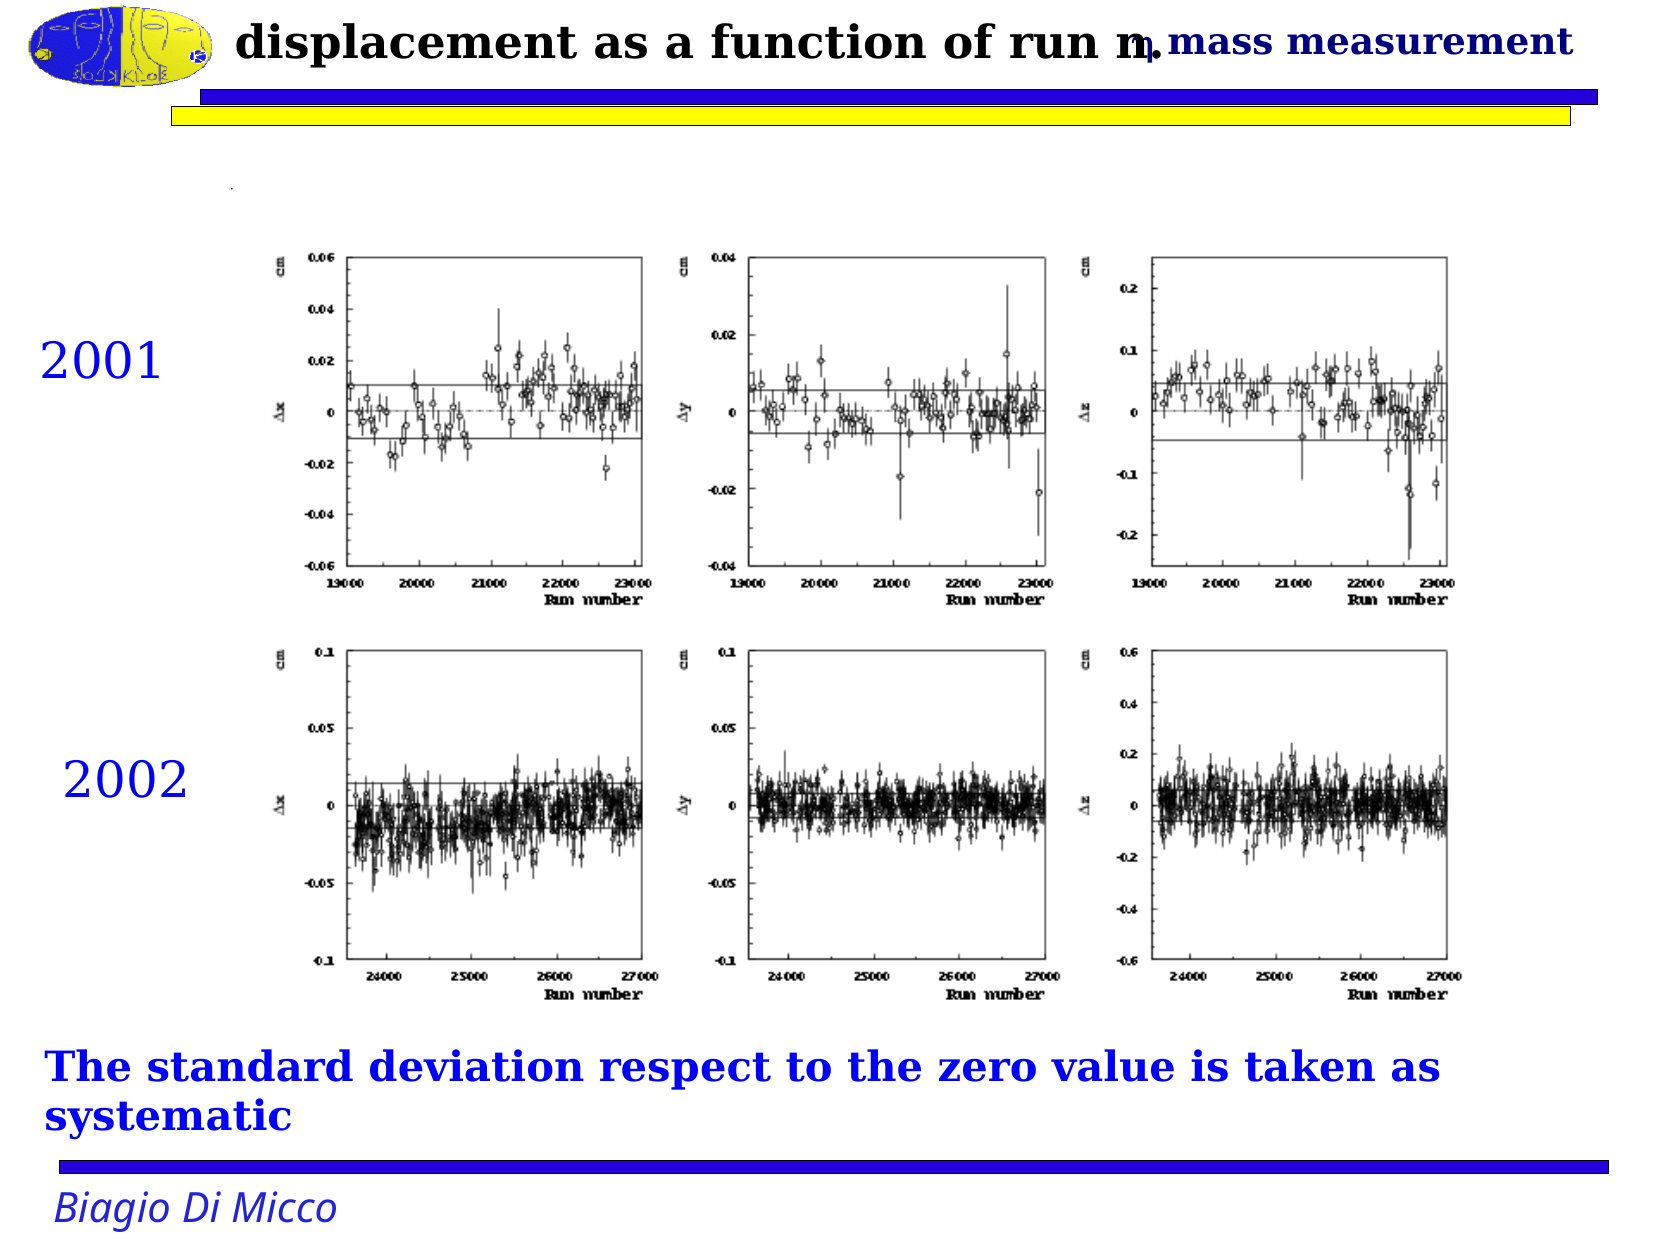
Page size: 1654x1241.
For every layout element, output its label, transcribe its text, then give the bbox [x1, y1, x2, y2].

picture [20, 2, 220, 89]
text_box 2001 [39, 331, 169, 391]
text_box 2002 [63, 751, 192, 828]
text_box The standard deviation respect to the zero value is taken as systematic [44, 1042, 1654, 1141]
picture [231, 188, 1505, 1031]
text_box displacement as a function of run n. [234, 16, 1183, 70]
